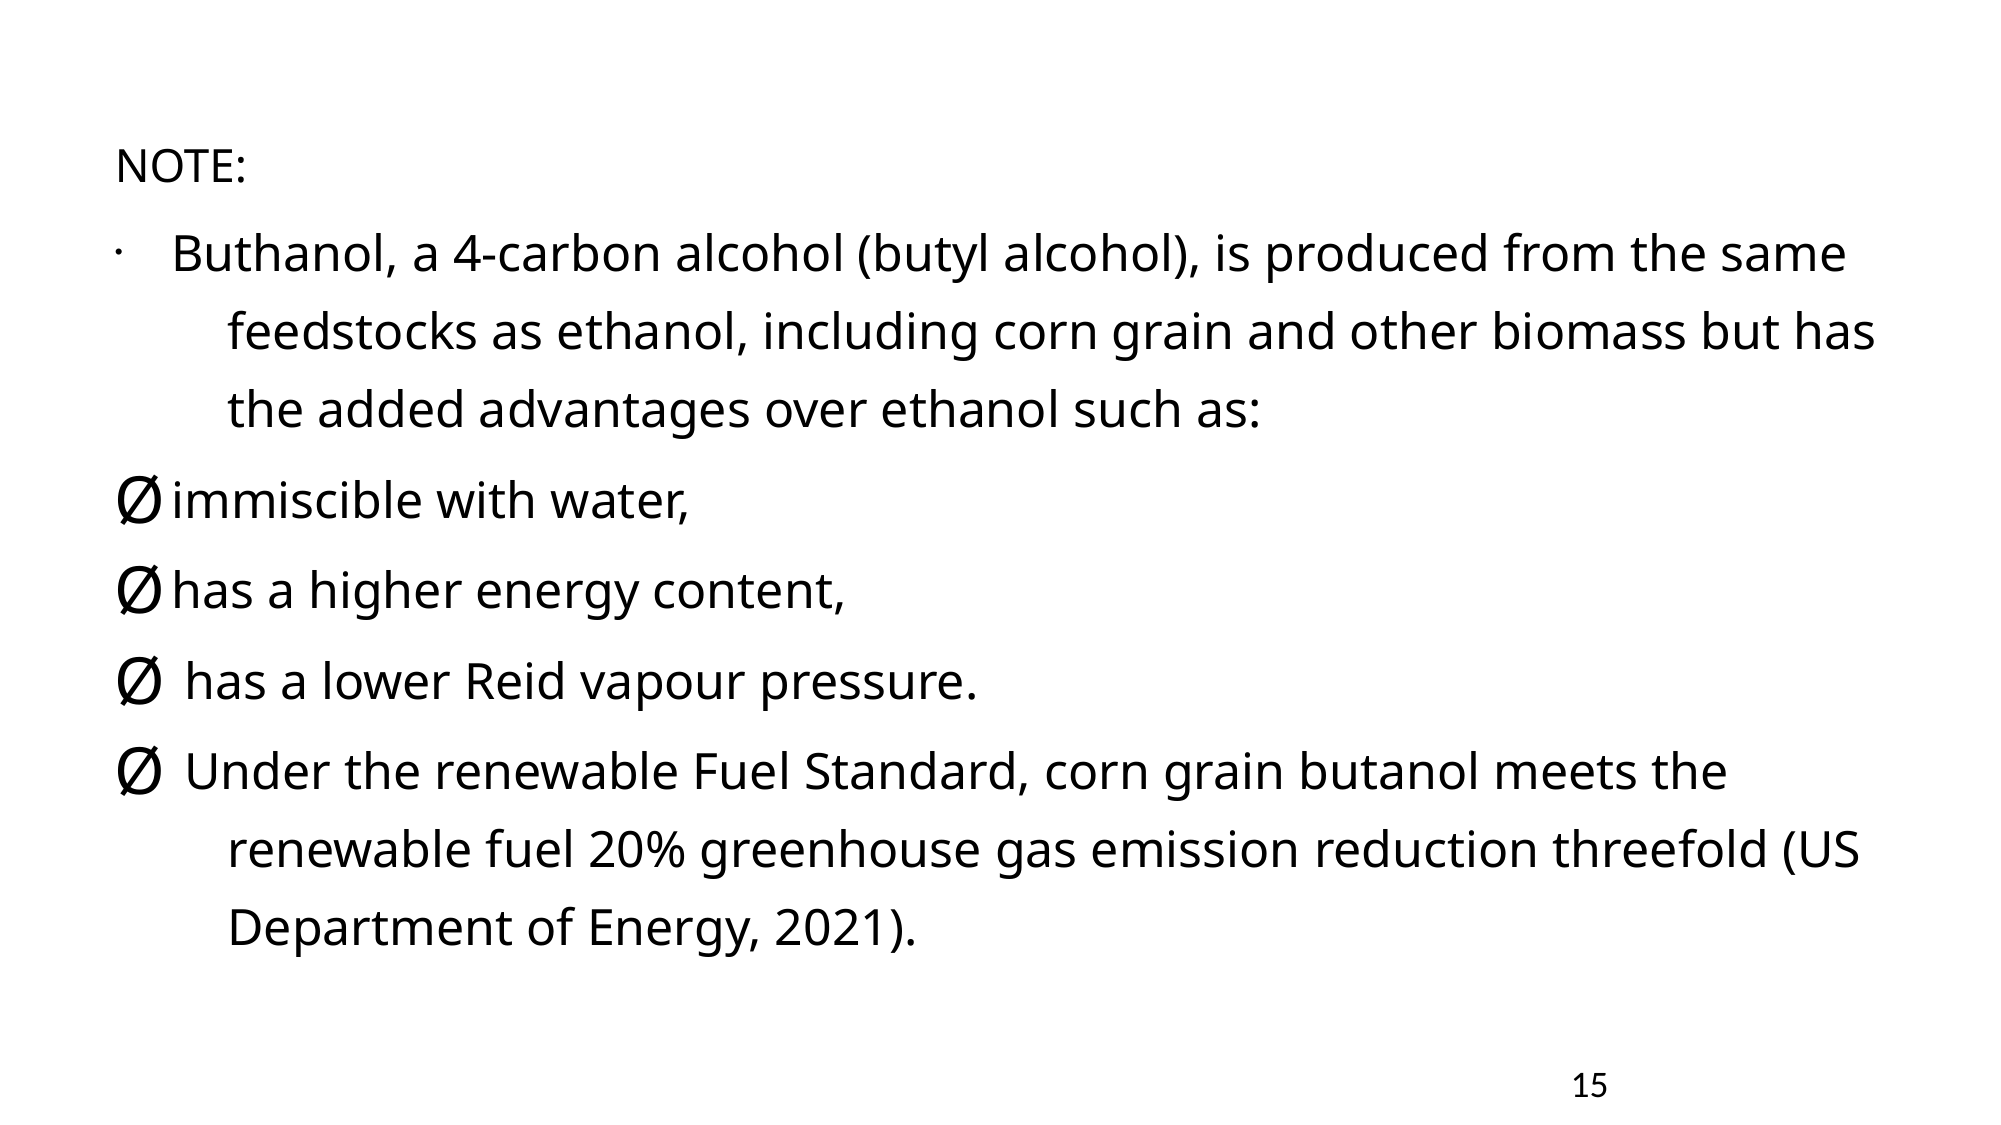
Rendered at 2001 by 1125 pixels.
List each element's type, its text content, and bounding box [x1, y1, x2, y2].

text_box [1555, 1052, 1973, 1125]
list NOTE: Buthanol, a 4-carbon alcohol (butyl alcohol), is produced from the same feedstocks as ethanol, including corn grain and other biomass but has the added advantages over ethanol such as: immiscible with water, has a higher energy content, has a lower Reid vapour pressure. Under the renewable Fuel Standard, corn grain butanol meets the renewable fuel 20% greenhouse gas emission reduction threefold (US Department of Energy, 2021). [99, 112, 1900, 1005]
